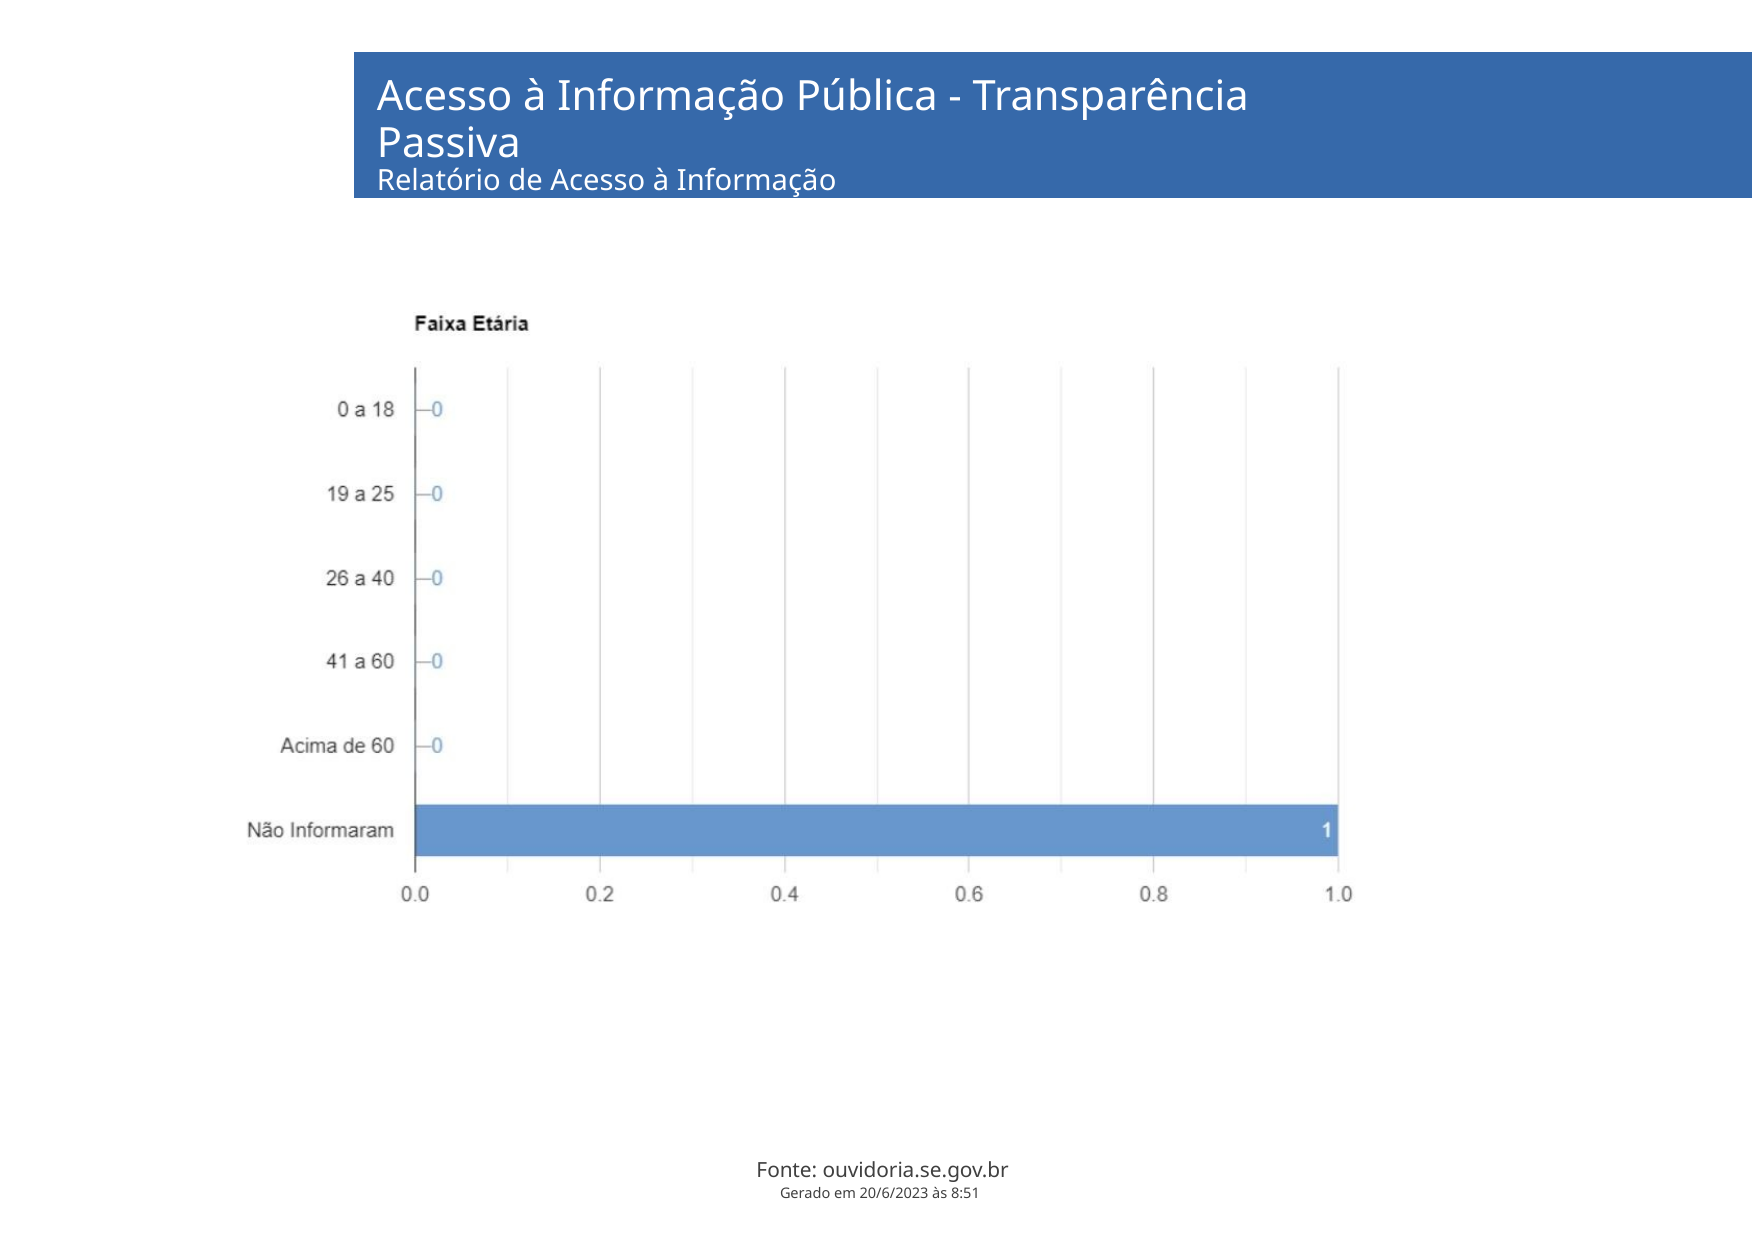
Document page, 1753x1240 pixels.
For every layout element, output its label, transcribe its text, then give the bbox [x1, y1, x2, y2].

text_box Fonte: ouvidoria.se.gov.br [756, 1158, 1023, 1182]
text_box Gerado em 20/6/2023 às 8:51 [780, 1184, 999, 1202]
text_box [155, 211, 1599, 1028]
text_box Acesso à Informação Pública - Transparência Passiva Relatório de Acesso à Informação SETURMaio a Maio de 2023 [376, 72, 1403, 228]
text_box [354, 52, 1752, 198]
